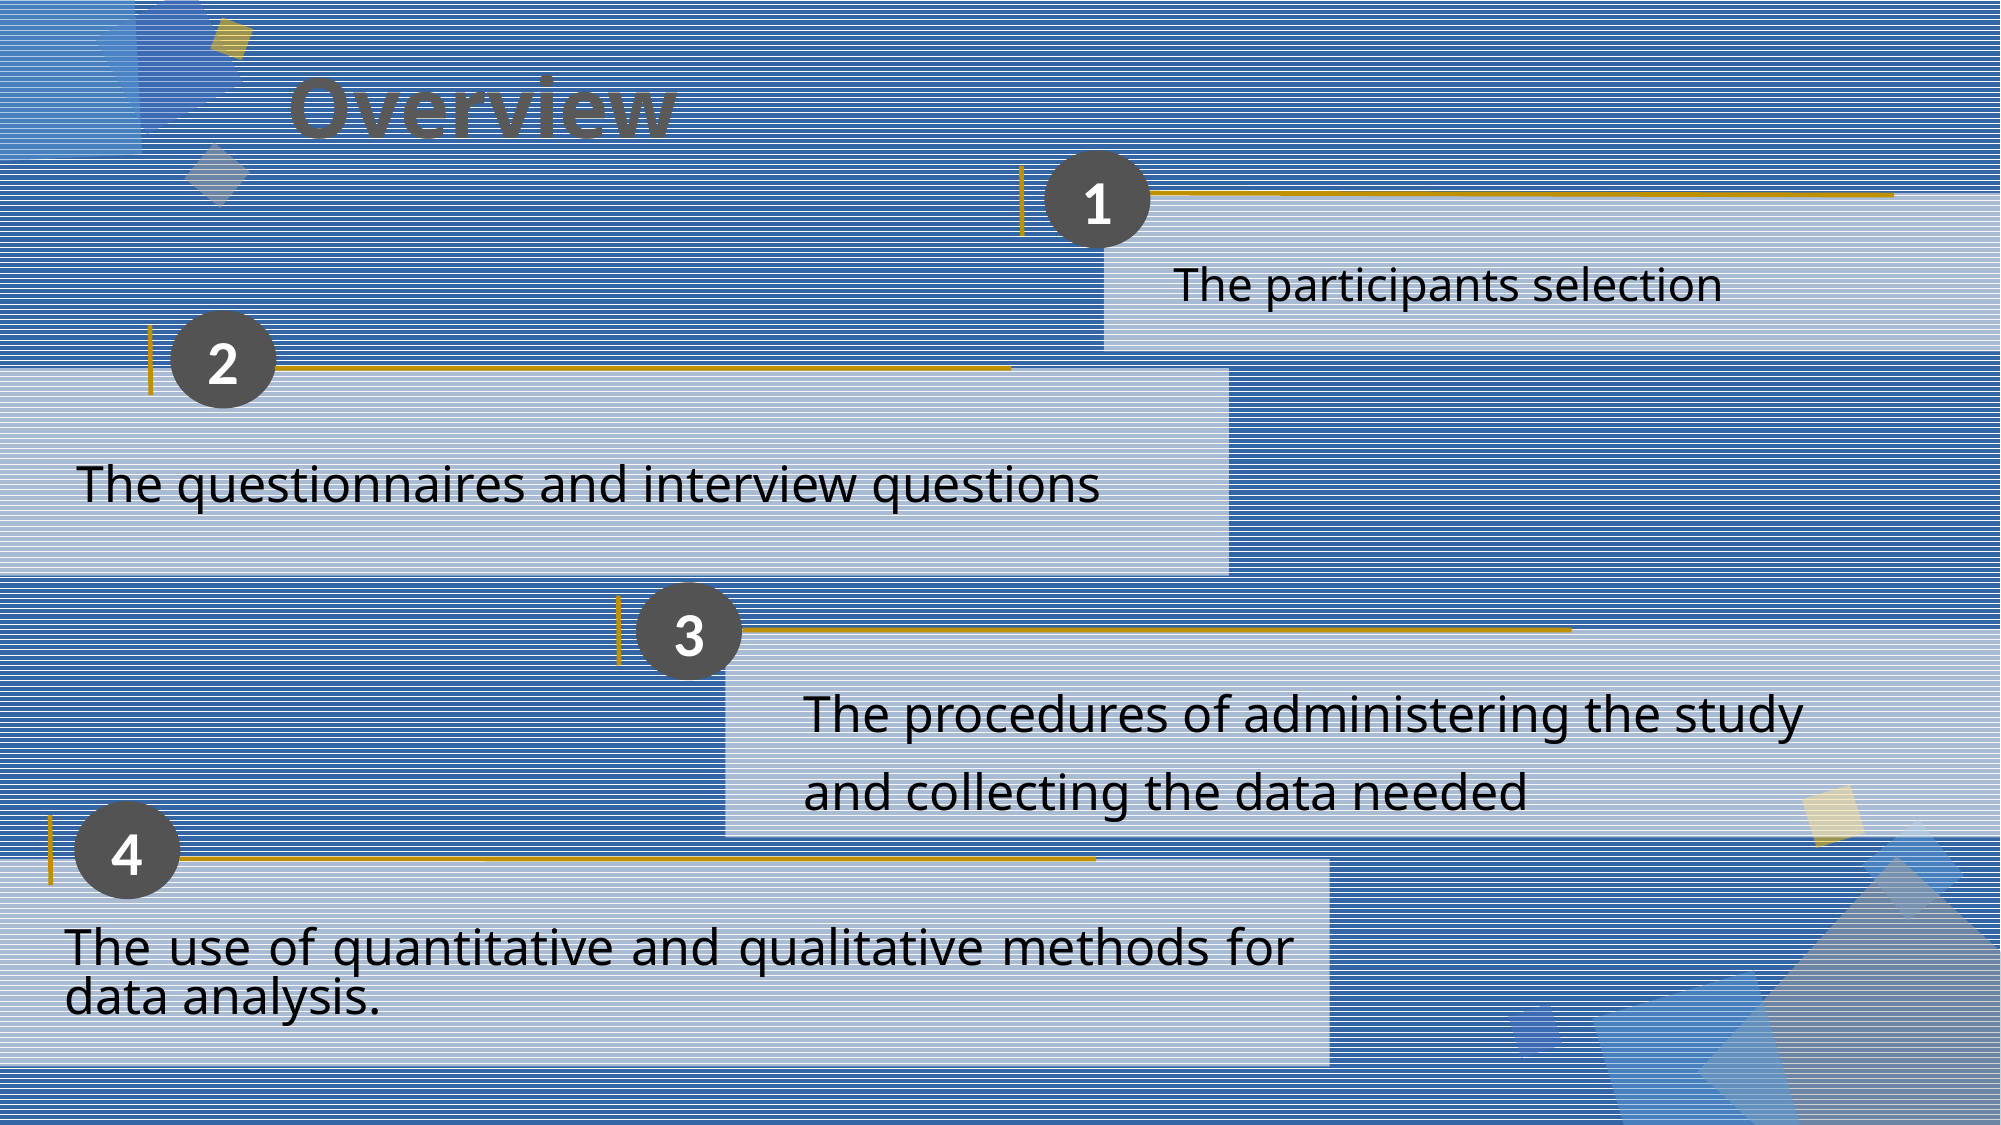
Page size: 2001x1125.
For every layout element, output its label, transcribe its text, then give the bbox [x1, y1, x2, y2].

text_box The participants selection [1158, 231, 2000, 319]
text_box [0, 368, 1229, 576]
text_box [725, 630, 2000, 838]
text_box The procedures of administering the study and collecting the data needed [788, 656, 2000, 828]
text_box [1103, 192, 2000, 352]
text_box [0, 858, 1330, 1067]
text_box 3 [635, 582, 742, 681]
list Overview [271, 35, 1180, 189]
text_box 2 [170, 310, 277, 409]
text_box The use of quantitative and qualitative methods for data analysis. [50, 917, 1311, 1033]
text_box 1 [1044, 150, 1151, 249]
text_box 4 [74, 801, 181, 900]
text_box The questionnaires and interview questions [61, 427, 1256, 521]
